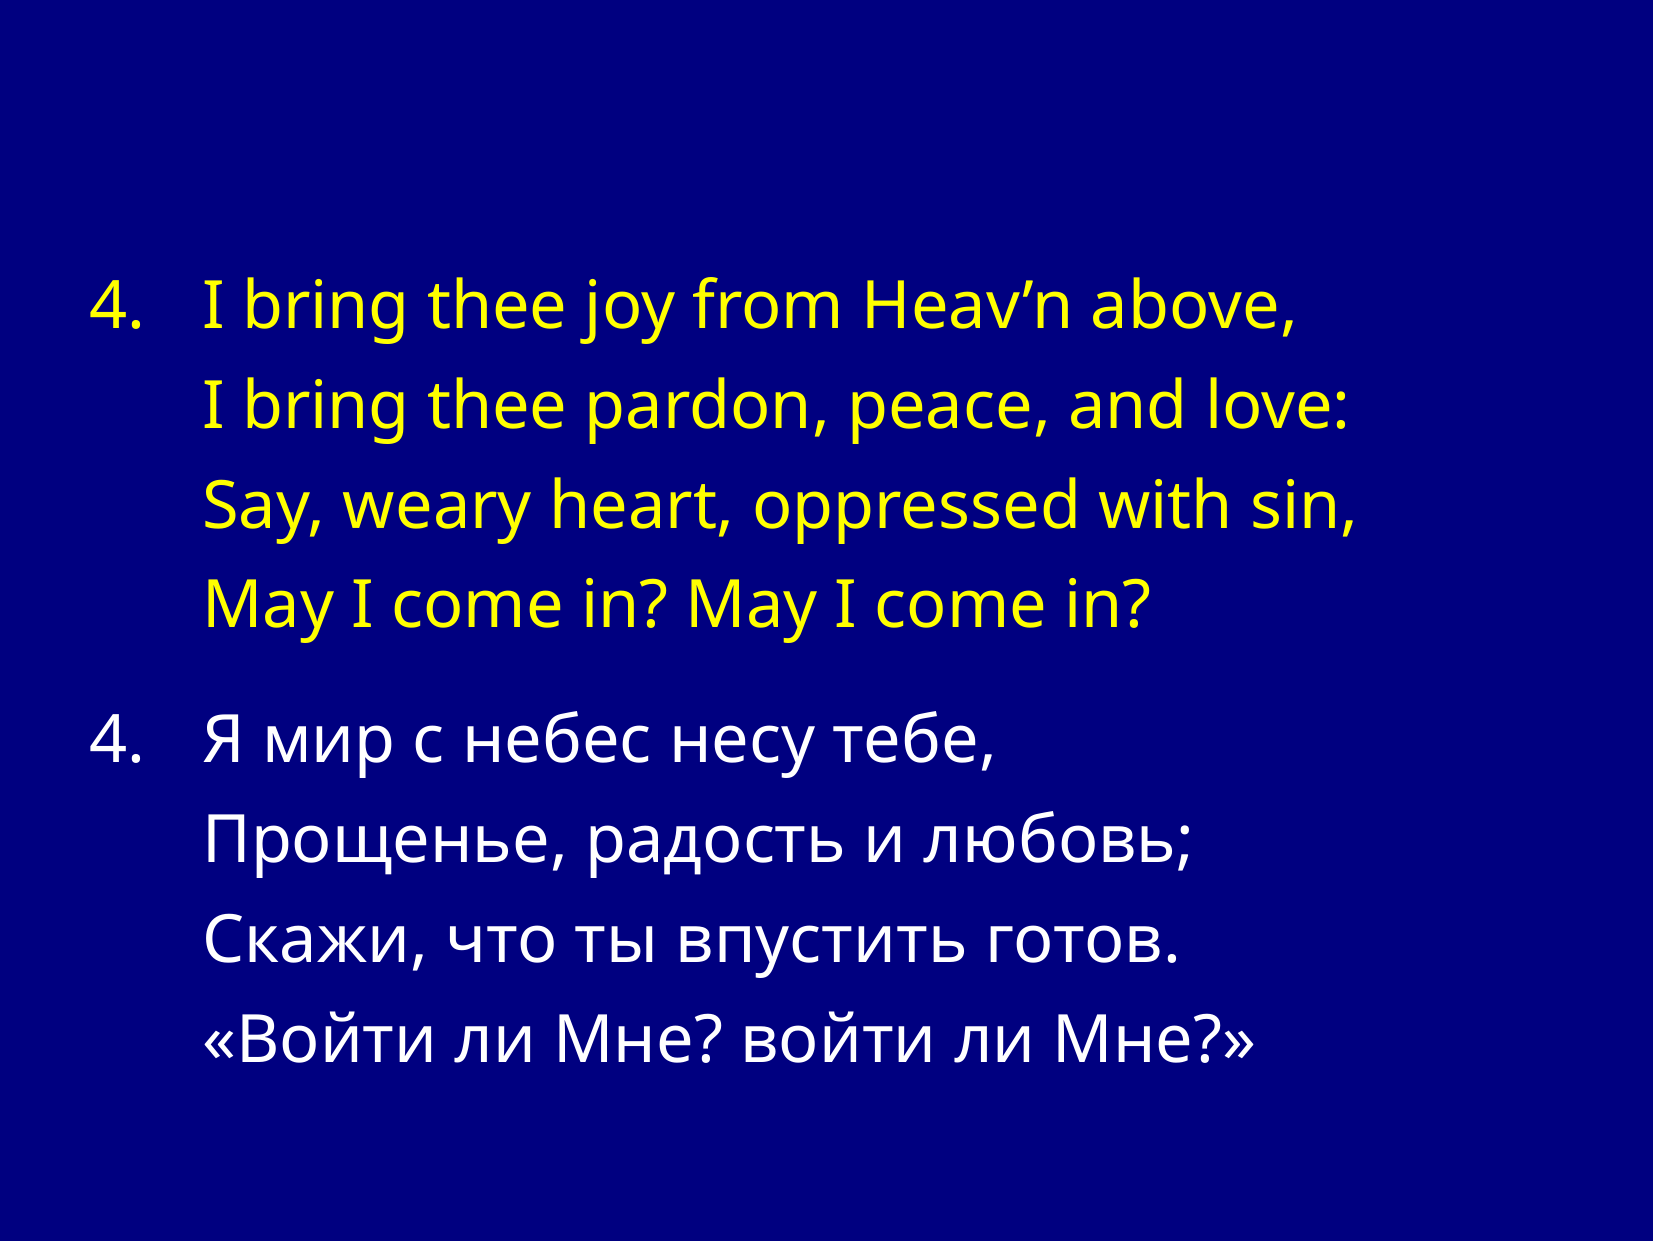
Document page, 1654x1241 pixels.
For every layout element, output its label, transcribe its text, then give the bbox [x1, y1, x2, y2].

text_box 4. I bring thee joy from Heav’n above, I bring thee pardon, peace, and love: Say, weary heart, oppressed with sin, May I come in? May I come in? [75, 150, 1576, 638]
text_box 4. Я мир с небес несу тебе, Прощенье, радость и любовь; Скажи, что ты впустить готов. «Войти ли Мне? войти ли Мне?» [75, 675, 1576, 1163]
